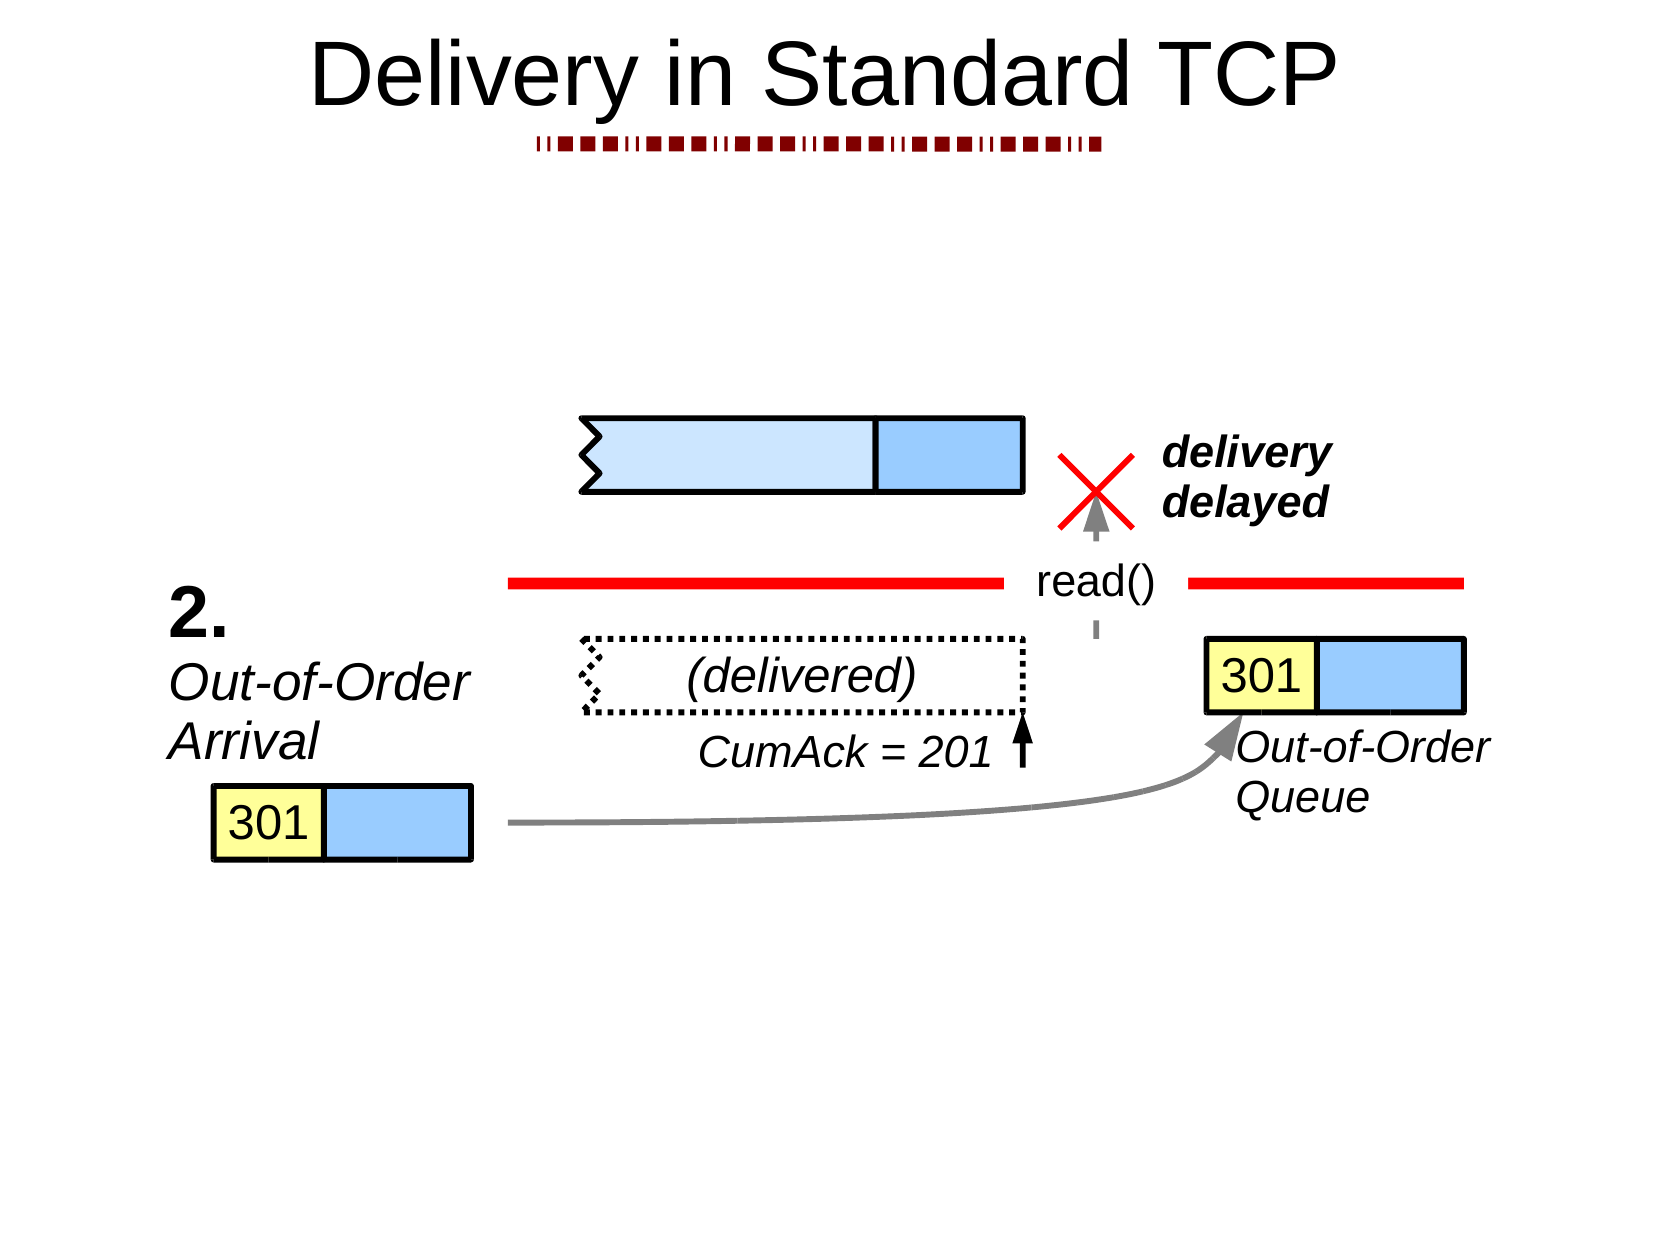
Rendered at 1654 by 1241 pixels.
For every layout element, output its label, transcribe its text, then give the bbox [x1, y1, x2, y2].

title Delivery in Standard TCP [75, 0, 1576, 147]
picture [139, 412, 1538, 863]
